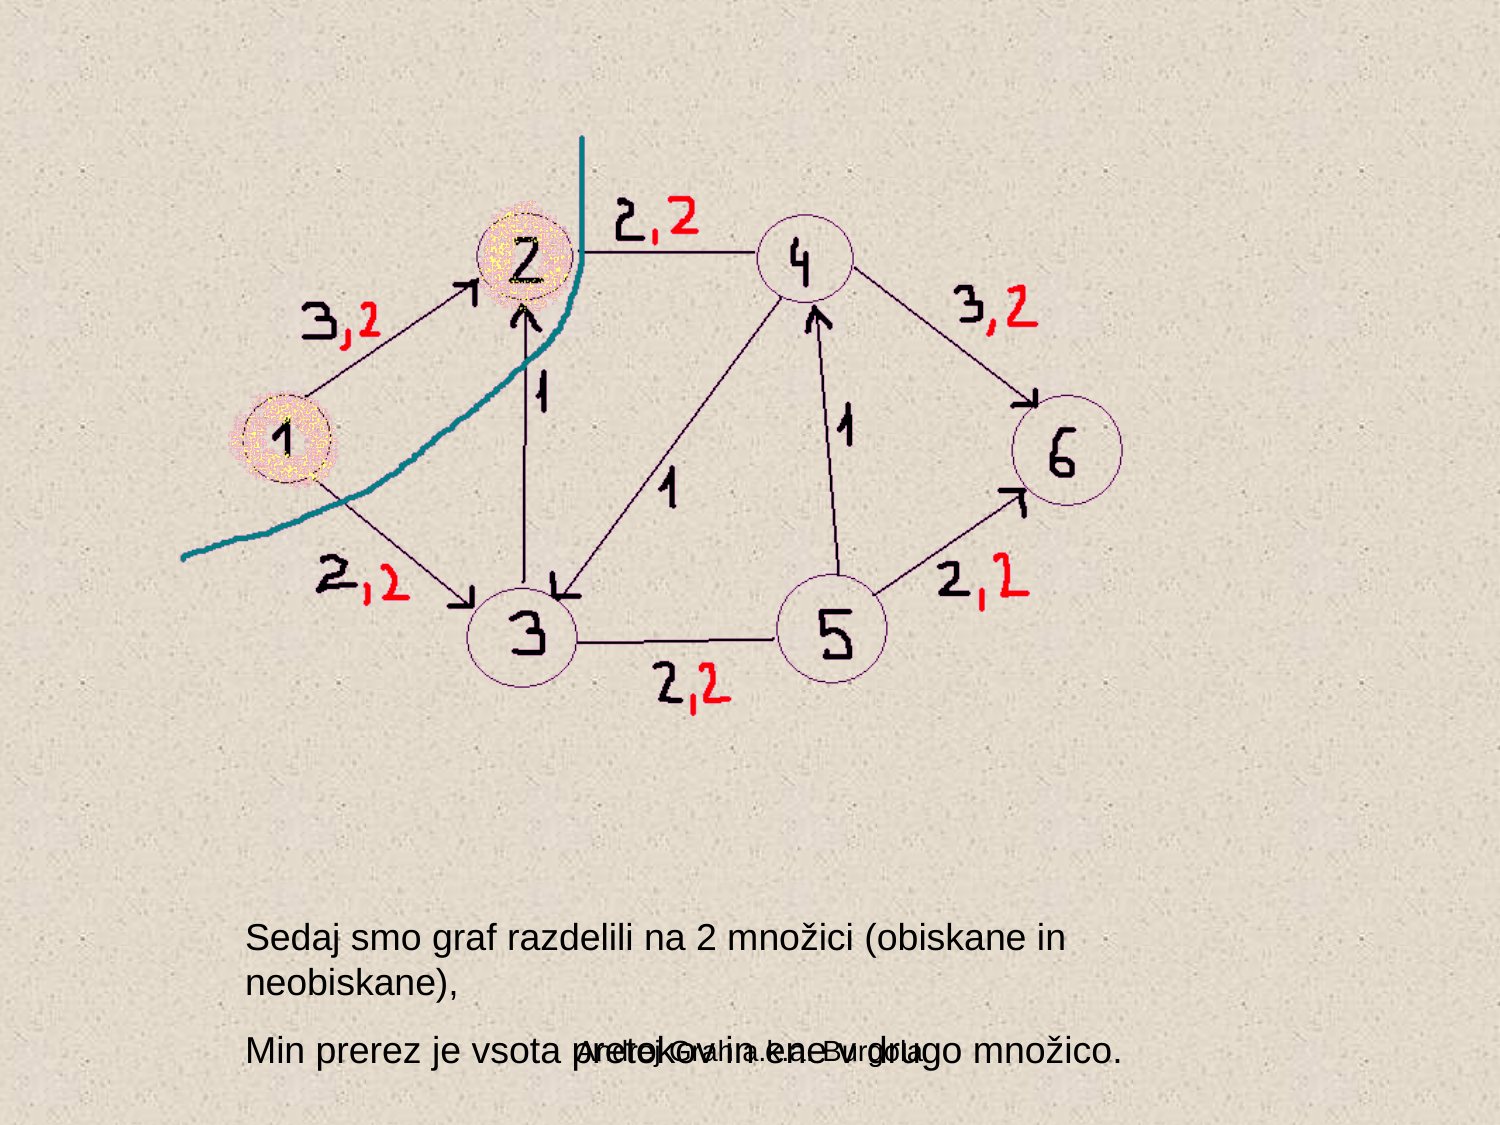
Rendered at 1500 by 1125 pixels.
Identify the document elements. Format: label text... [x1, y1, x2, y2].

picture [0, 0, 1500, 1125]
text_box Sedaj smo graf razdelili na 2 množici (obiskane in neobiskane), Min prerez je vsota pretokov in ene v drugo množico. [230, 904, 1306, 1079]
text_box Andrej Grah a.k.a. Burgola [512, 1024, 988, 1103]
